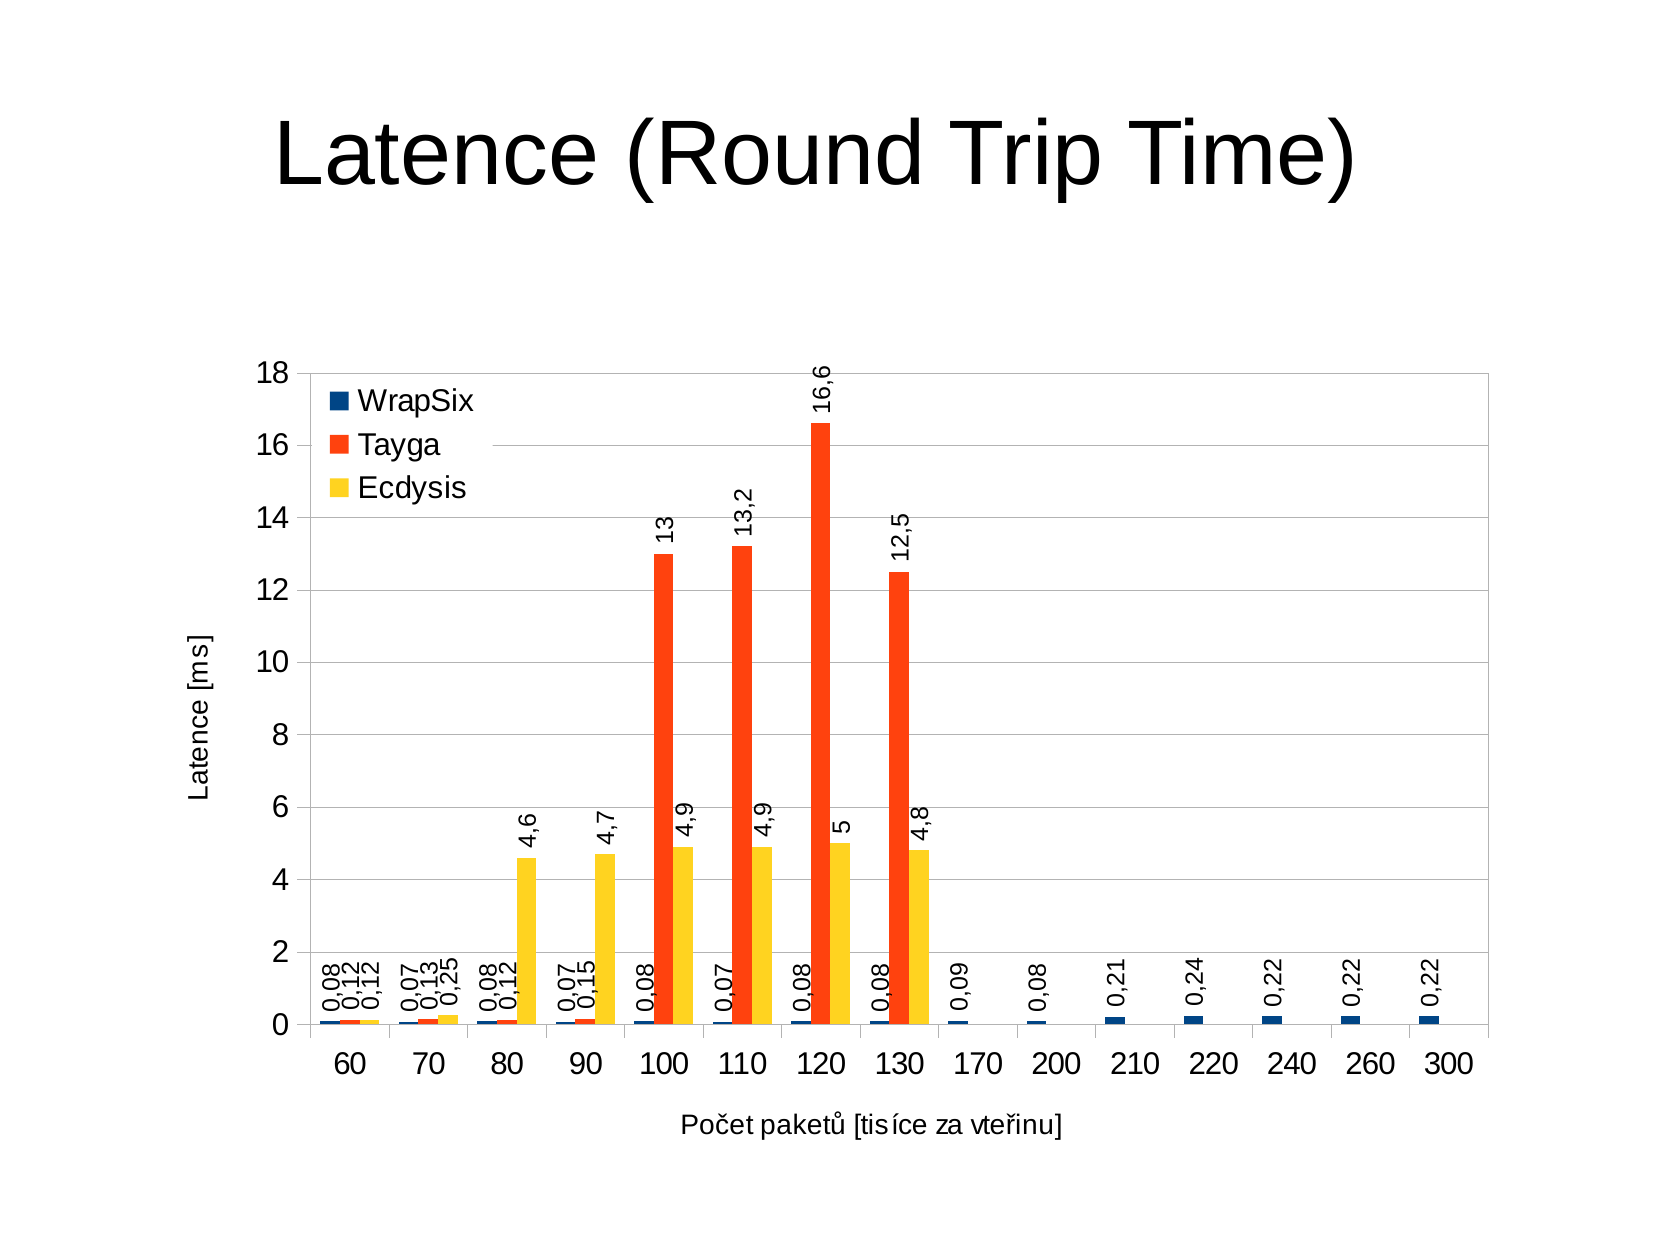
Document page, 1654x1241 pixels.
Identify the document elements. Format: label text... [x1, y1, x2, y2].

title Latence (Round Trip Time) [82, 49, 1571, 257]
picture [100, 269, 1654, 1188]
